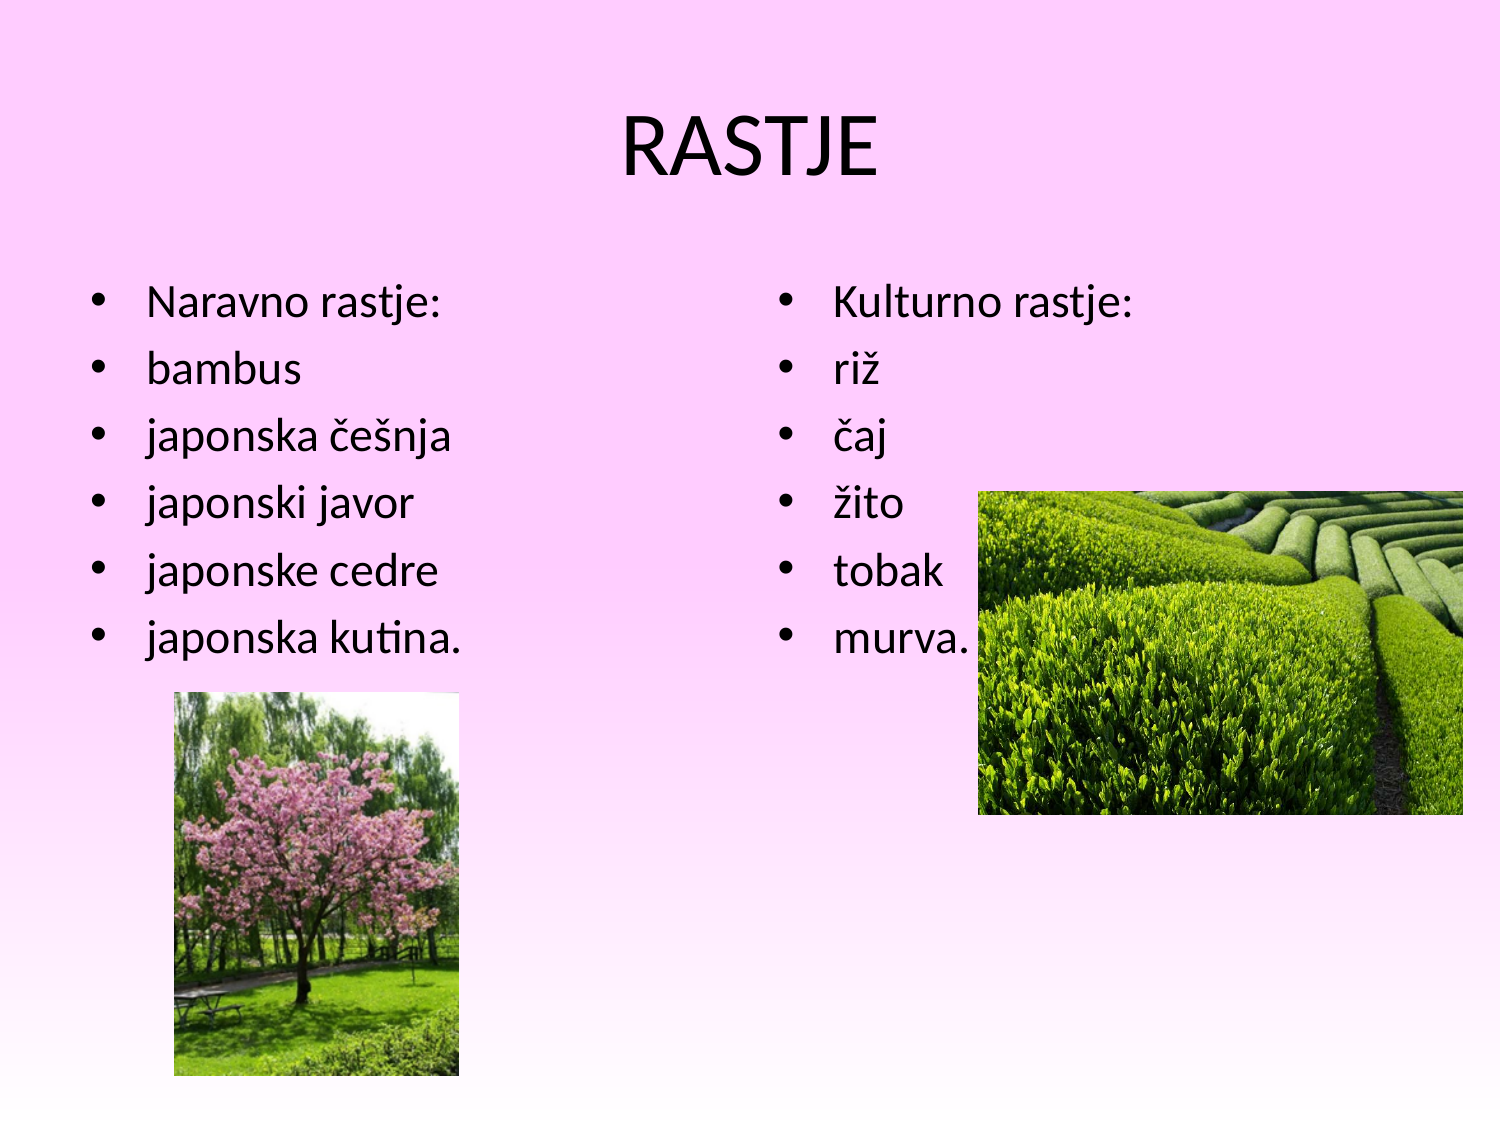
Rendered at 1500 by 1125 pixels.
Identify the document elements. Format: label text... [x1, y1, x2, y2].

picture [174, 692, 459, 1076]
title RASTJE [75, 45, 1425, 233]
list Kulturno rastje: riž čaj žito tobak murva. [762, 262, 1425, 1005]
picture [978, 491, 1463, 815]
list Naravno rastje: bambus japonska češnja japonski javor japonske cedre japonska kutina. [75, 262, 738, 1005]
